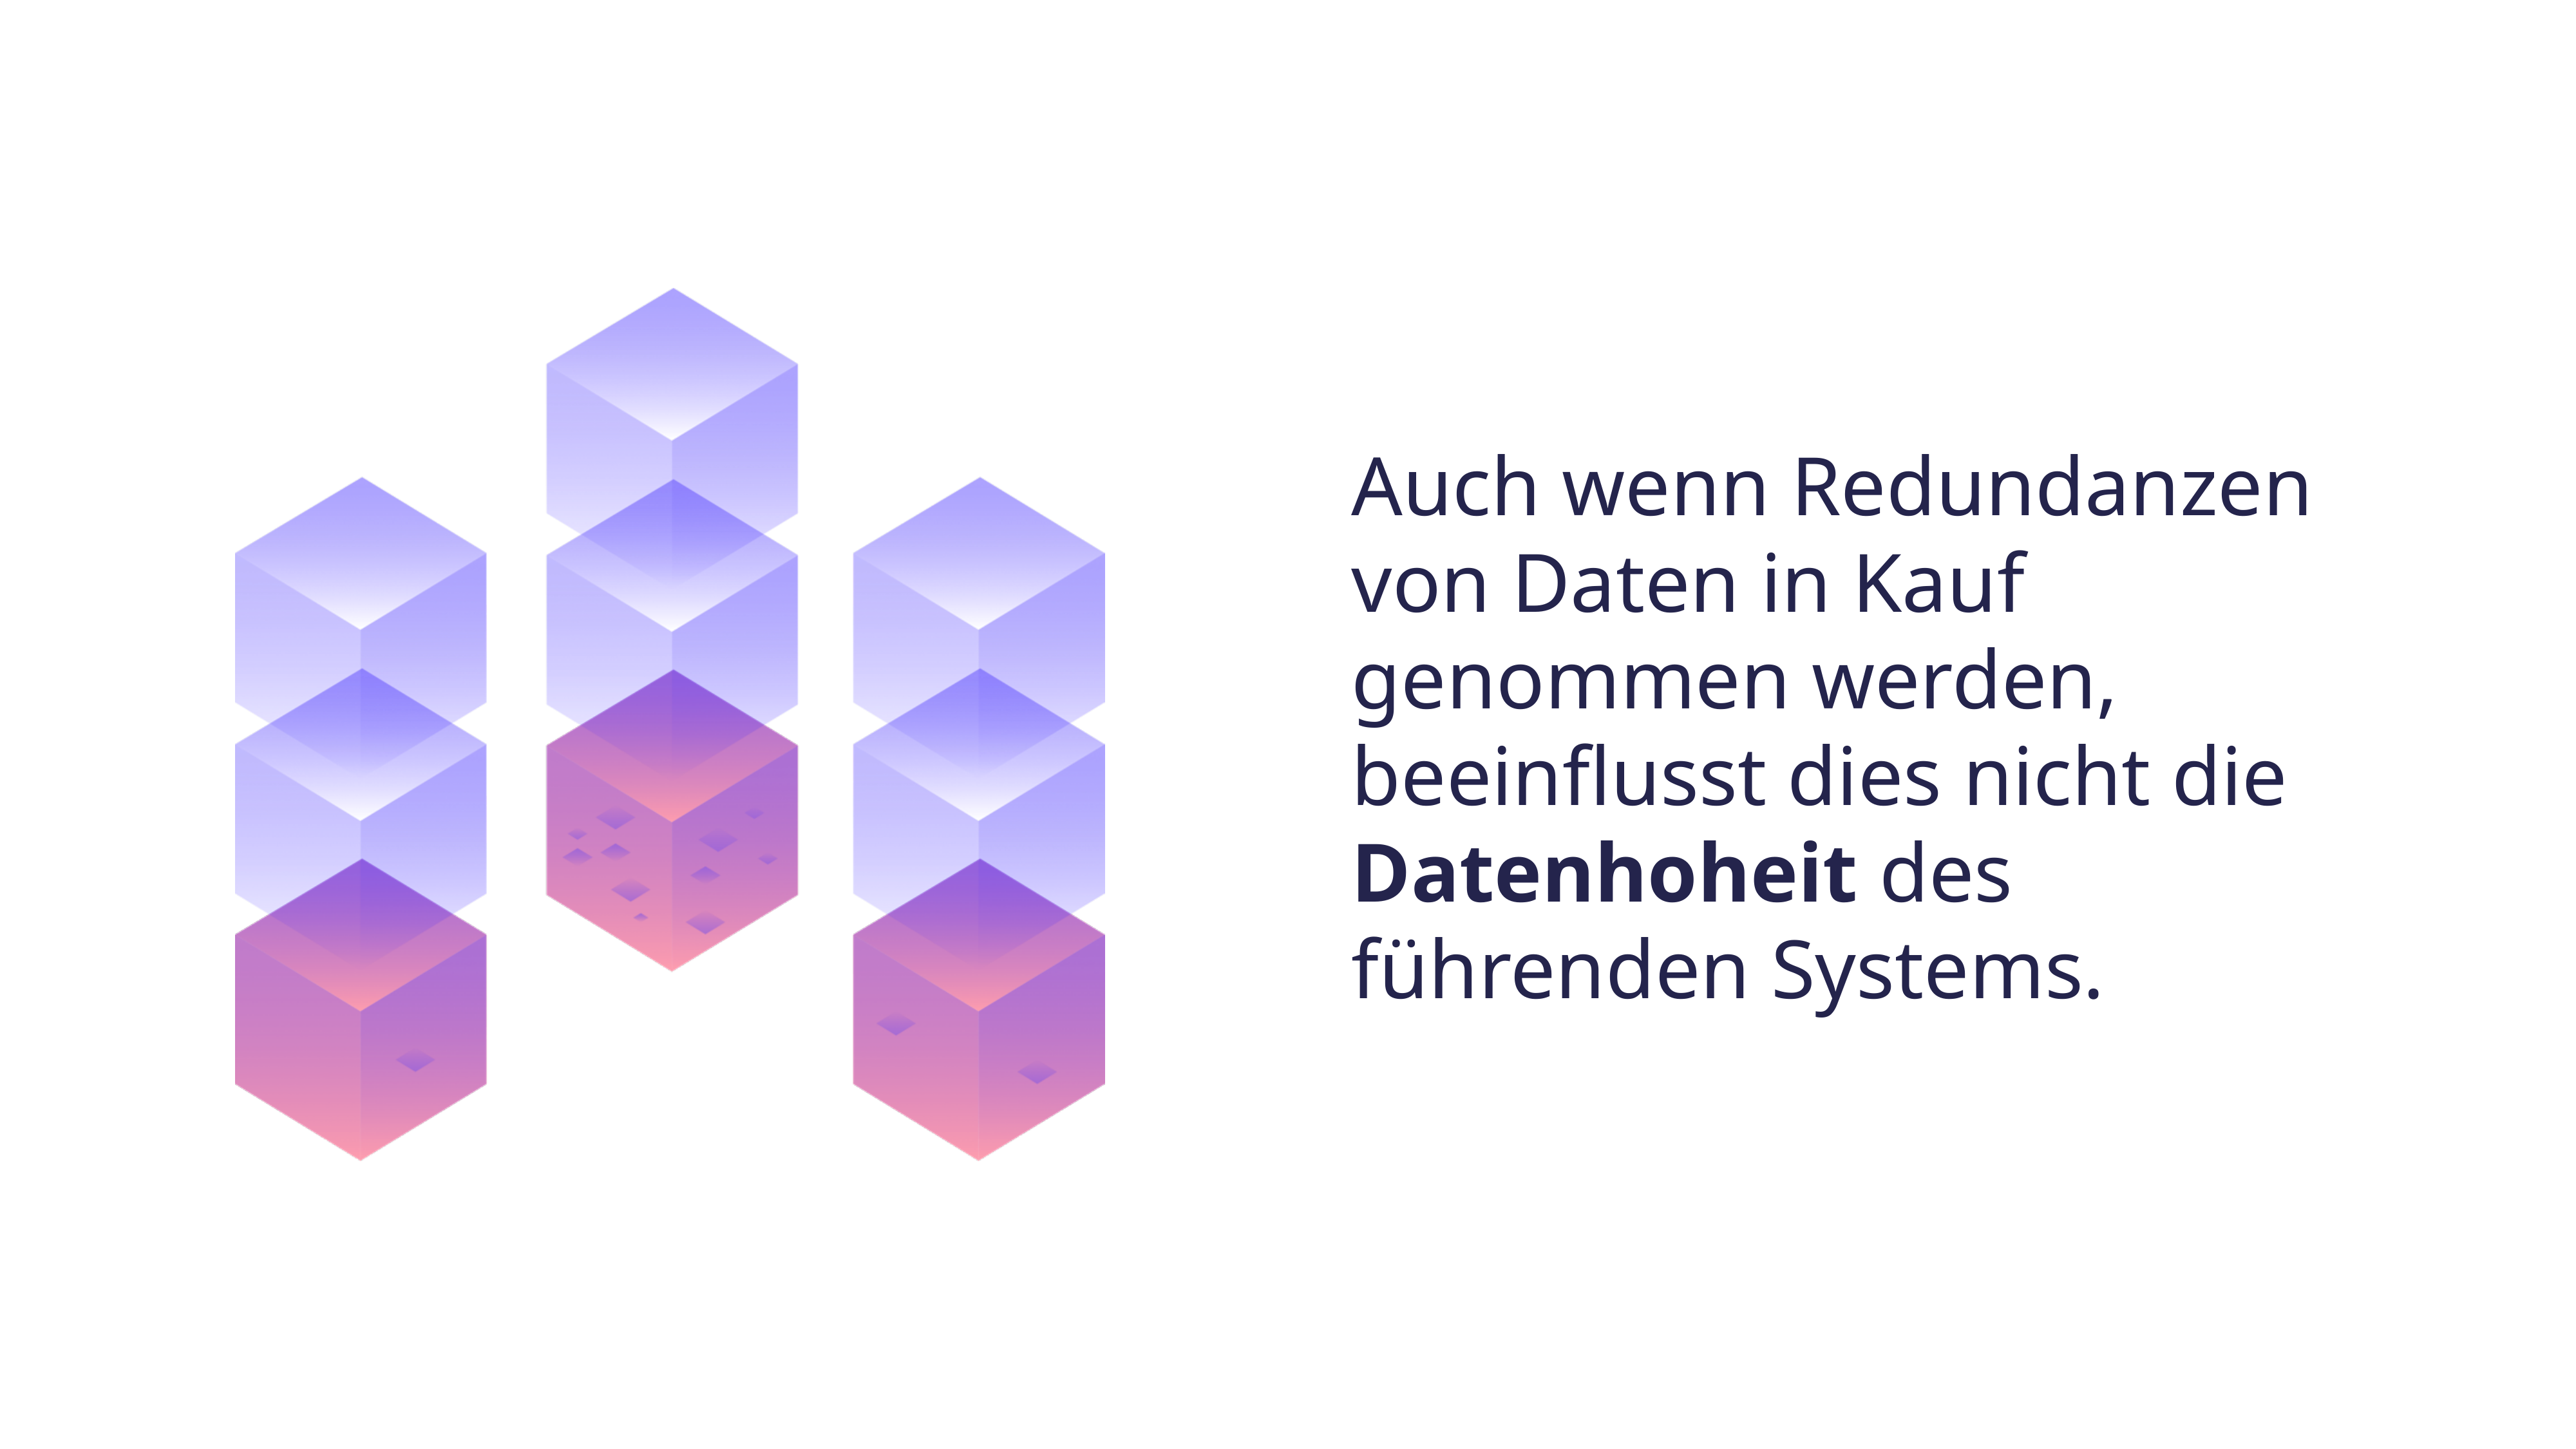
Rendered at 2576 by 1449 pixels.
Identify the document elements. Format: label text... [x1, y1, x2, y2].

list Auch wenn Redundanzen von Daten in Kauf genommen werden, beeinflusst dies nicht die Datenhoheit des führenden Systems. [1351, 127, 2423, 1322]
picture [235, 288, 1105, 1161]
